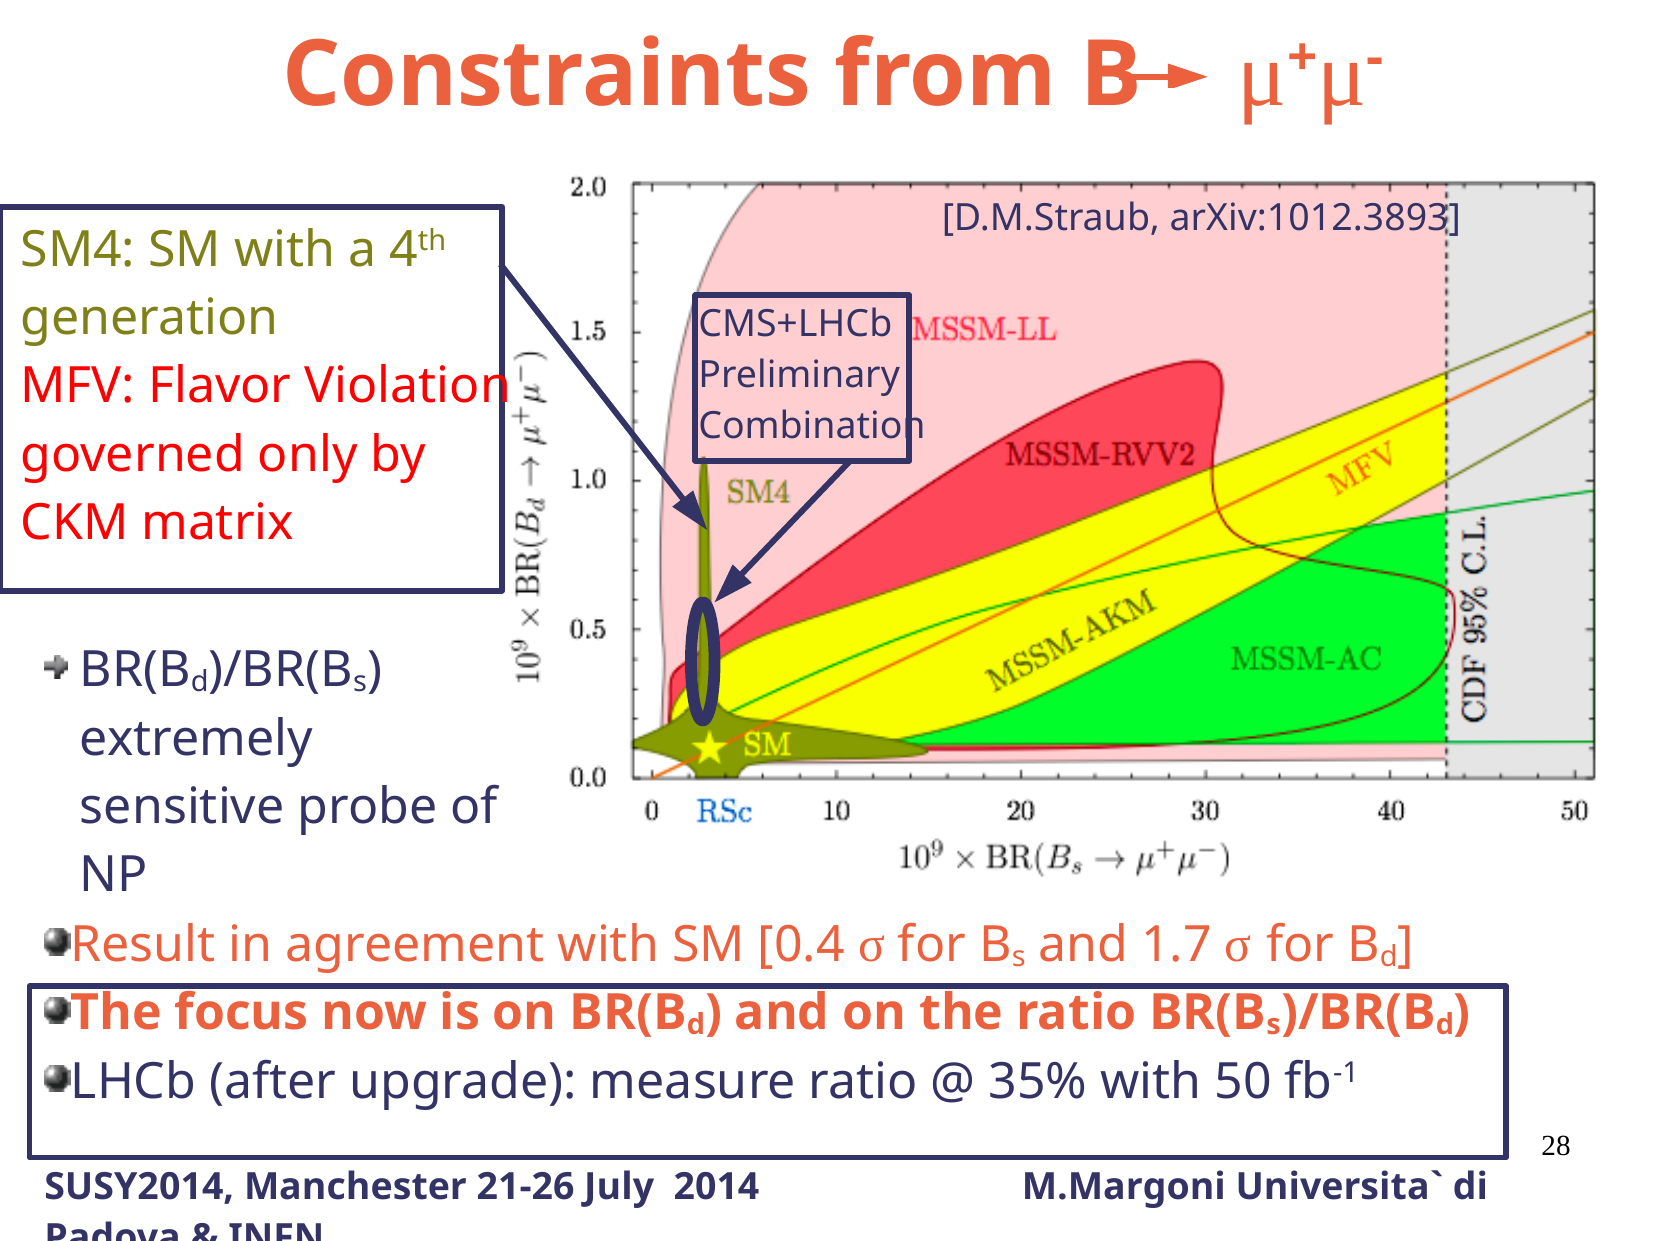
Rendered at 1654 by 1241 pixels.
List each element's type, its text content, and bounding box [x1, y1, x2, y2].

text_box Result in agreement with SM [0.4 σ for Bs and 1.7 σ for Bd] The focus now is on BR(Bd) and on the ratio BR(Bs)/BR(Bd) LHCb (after upgrade): measure ratio @ 35% with 50 fb-1 [32, 989, 1503, 1151]
text_box SUSY2014, Manchester 21-26 July 2014 M.Margoni Universita` di Padova & INFN [29, 1151, 1625, 1225]
text_box CMS+LHCb Preliminary Combination [698, 298, 906, 458]
text_box CMS+LHCb Preliminary Combination [683, 289, 1028, 478]
picture [437, 88, 1654, 906]
title Constraints from B μ+μ- [100, 0, 1589, 167]
text_box Result in agreement with SM [0.4 σ for Bs and 1.7 σ for Bd] The focus now is on BR(Bd) and on the ratio BR(Bs)/BR(Bd) LHCb (after upgrade): measure ratio @ 35% with 50 fb-1 [29, 900, 1625, 1151]
text_box [D.M.Straub, arXiv:1012.3893] [927, 183, 1565, 256]
text_box BR(Bd)/BR(Bs) extremely sensitive probe of NP [29, 625, 544, 881]
text_box SM4: SM with a 4th generation MFV: Flavor Violation governed only by CKM matrix [5, 205, 532, 608]
